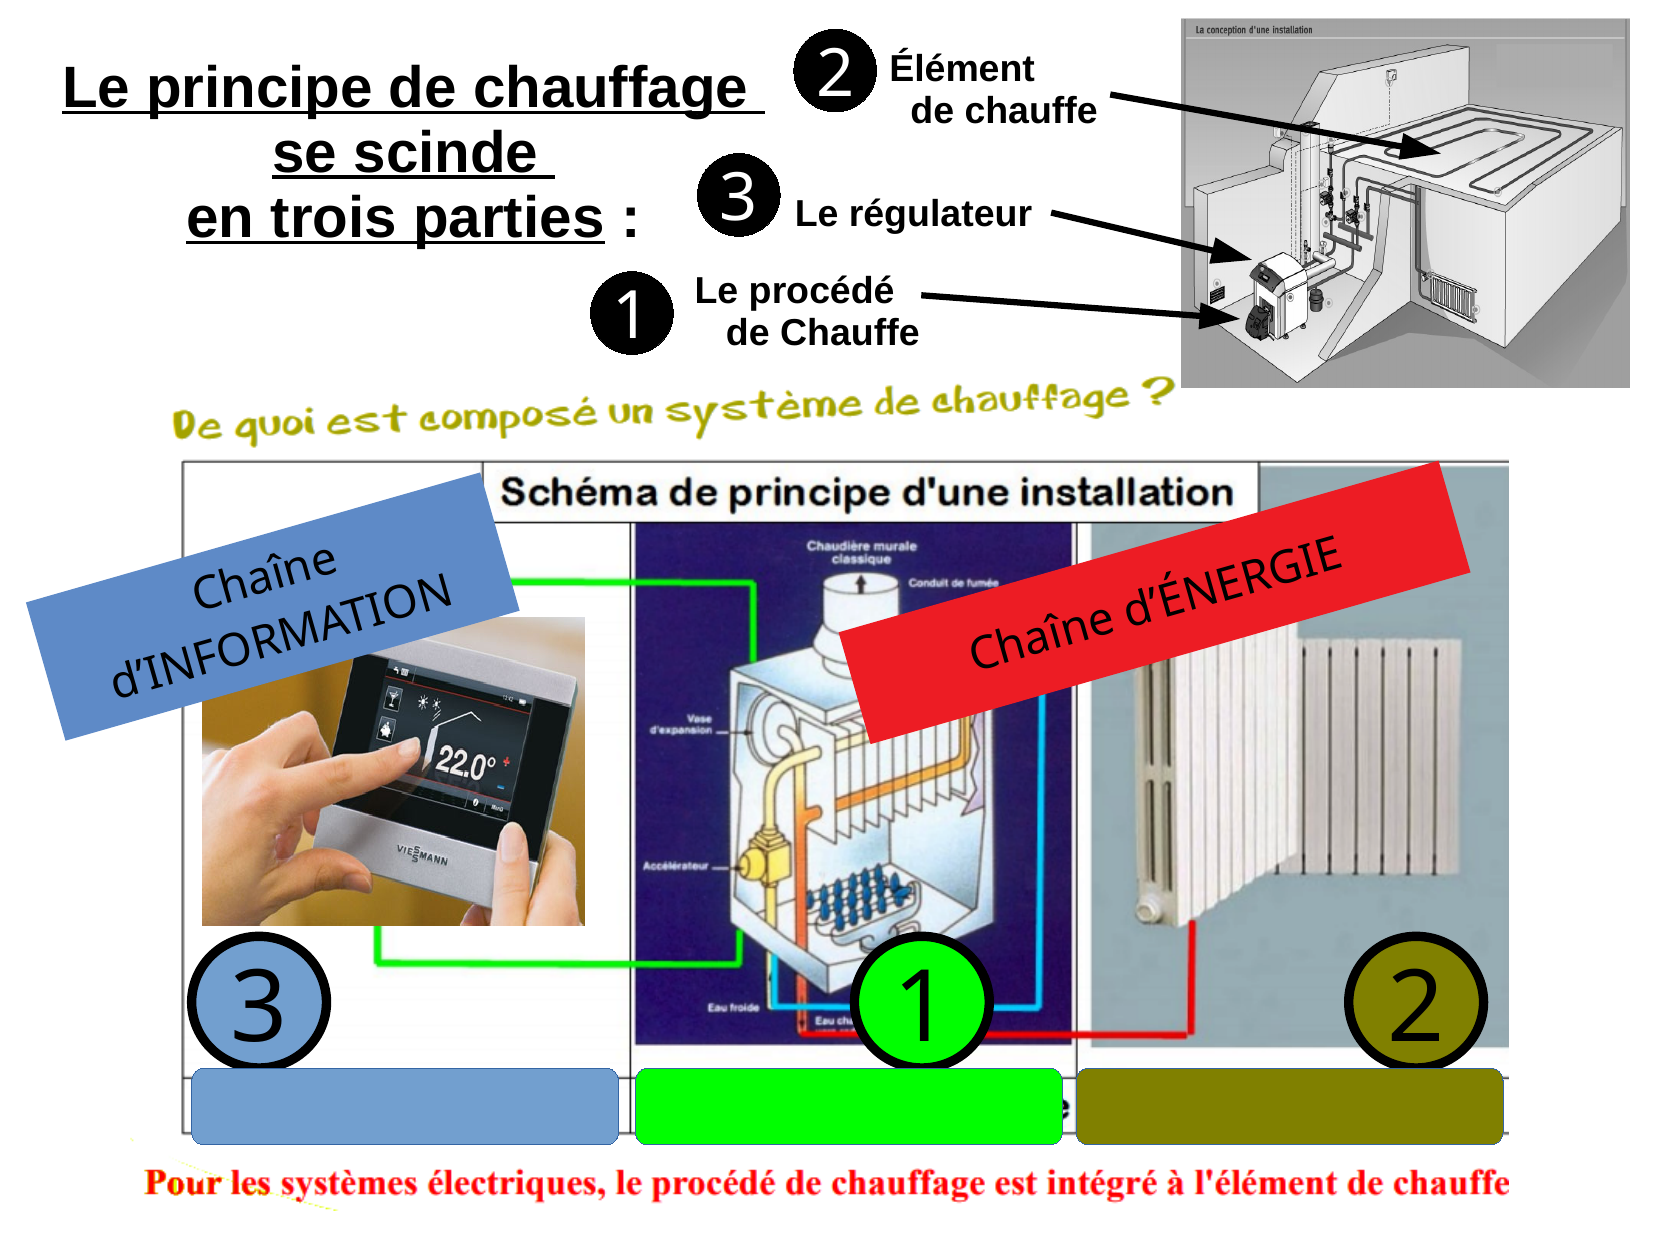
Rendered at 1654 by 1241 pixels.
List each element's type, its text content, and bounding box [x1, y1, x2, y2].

text_box Chaîne d’ÉNERGIE [838, 460, 1471, 745]
text_box Élément de chauffe [874, 39, 1123, 139]
text_box [191, 1068, 619, 1145]
text_box [1076, 1068, 1504, 1145]
text_box [635, 1068, 1063, 1145]
text_box Le procédé de Chauffe [679, 262, 951, 361]
text_box 3 [191, 936, 327, 1068]
text_box 2 [1348, 936, 1484, 1068]
text_box Le régulateur [780, 184, 1052, 242]
text_box Chaîne d’INFORMATION [25, 472, 520, 741]
text_box 1 [590, 271, 674, 355]
text_box 3 [697, 153, 781, 237]
text_box Le principe de chauffage se scinde en trois parties : [47, 47, 781, 313]
text_box 2 [793, 29, 877, 112]
text_box 1 [854, 936, 990, 1068]
picture [129, 18, 1630, 1211]
